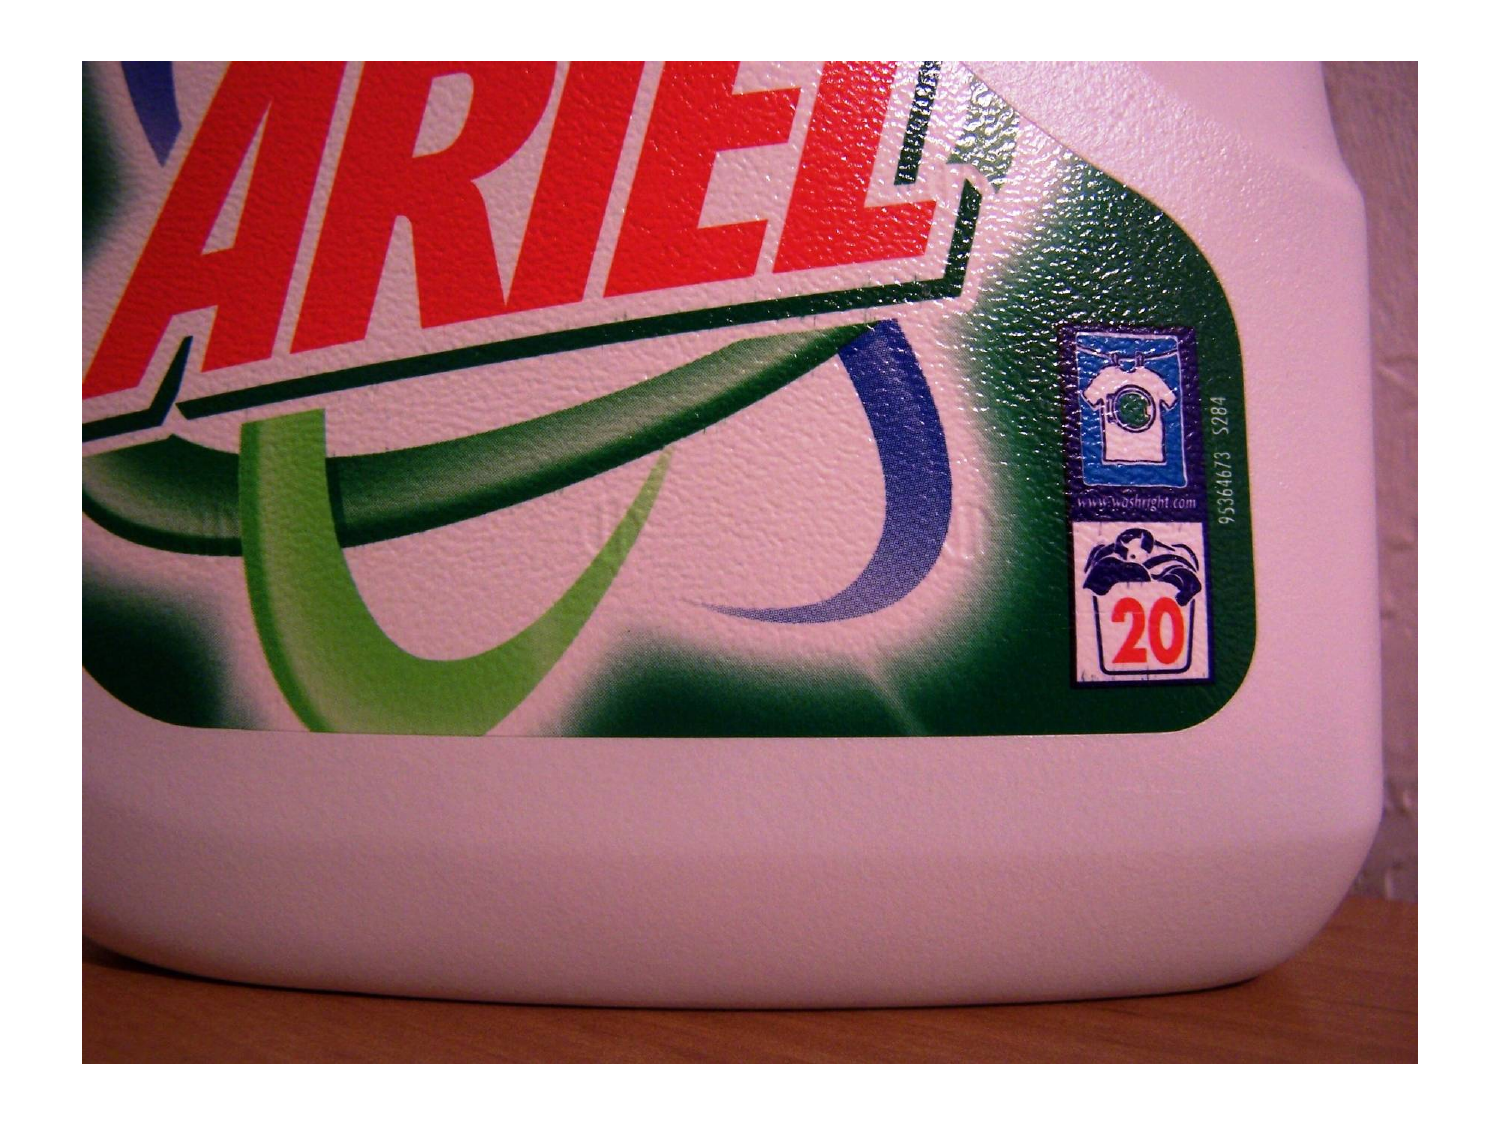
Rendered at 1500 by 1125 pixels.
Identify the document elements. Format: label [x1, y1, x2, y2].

picture [82, 61, 1418, 1064]
